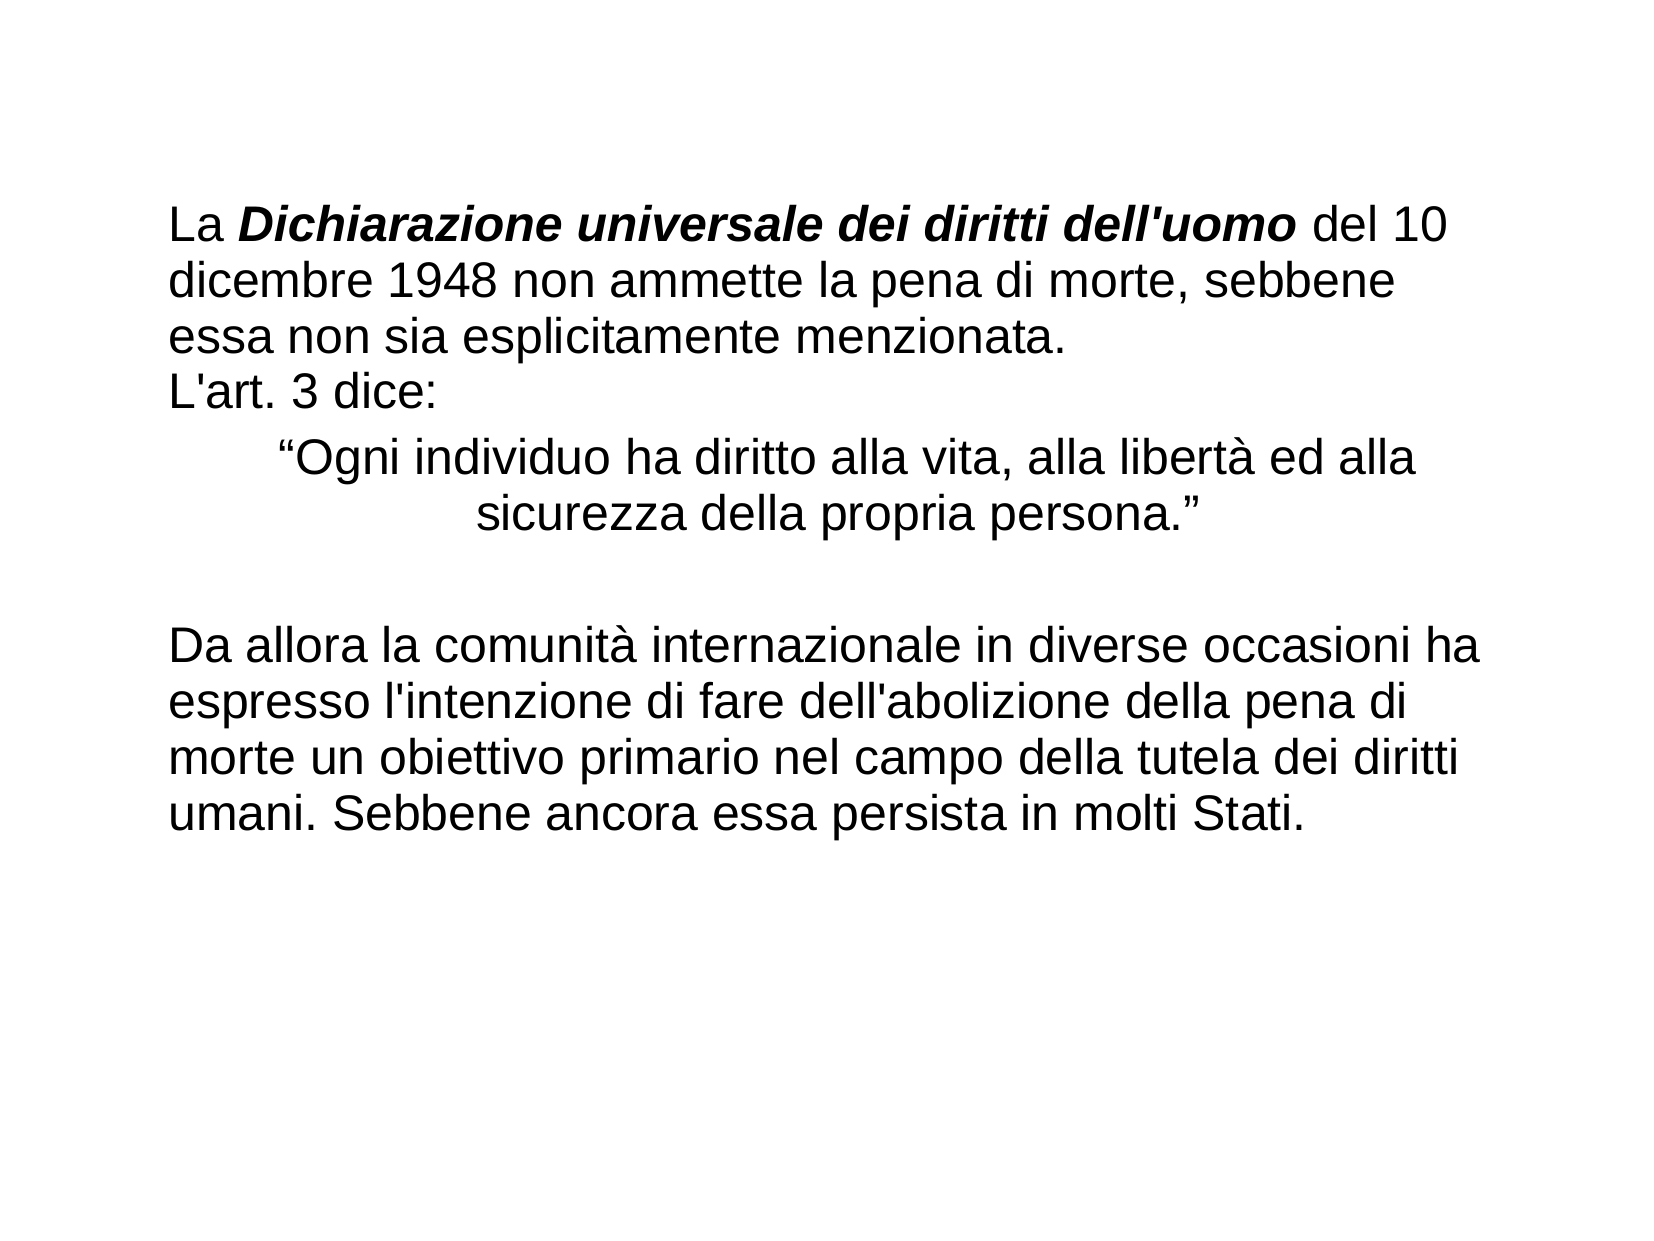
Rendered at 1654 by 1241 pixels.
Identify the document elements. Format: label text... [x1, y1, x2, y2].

text_box La Dichiarazione universale dei diritti dell'uomo del 10 dicembre 1948 non ammette la pena di morte, sebbene essa non sia esplicitamente menzionata. L'art. 3 dice: “Ogni individuo ha diritto alla vita, alla libertà ed alla sicurezza della propria persona.” Da allora la comunità internazionale in diverse occasioni ha espresso l'intenzione di fare dell'abolizione della pena di morte un obiettivo primario nel campo della tutela dei diritti umani. Sebbene ancora essa persista in molti Stati. [153, 188, 1524, 981]
